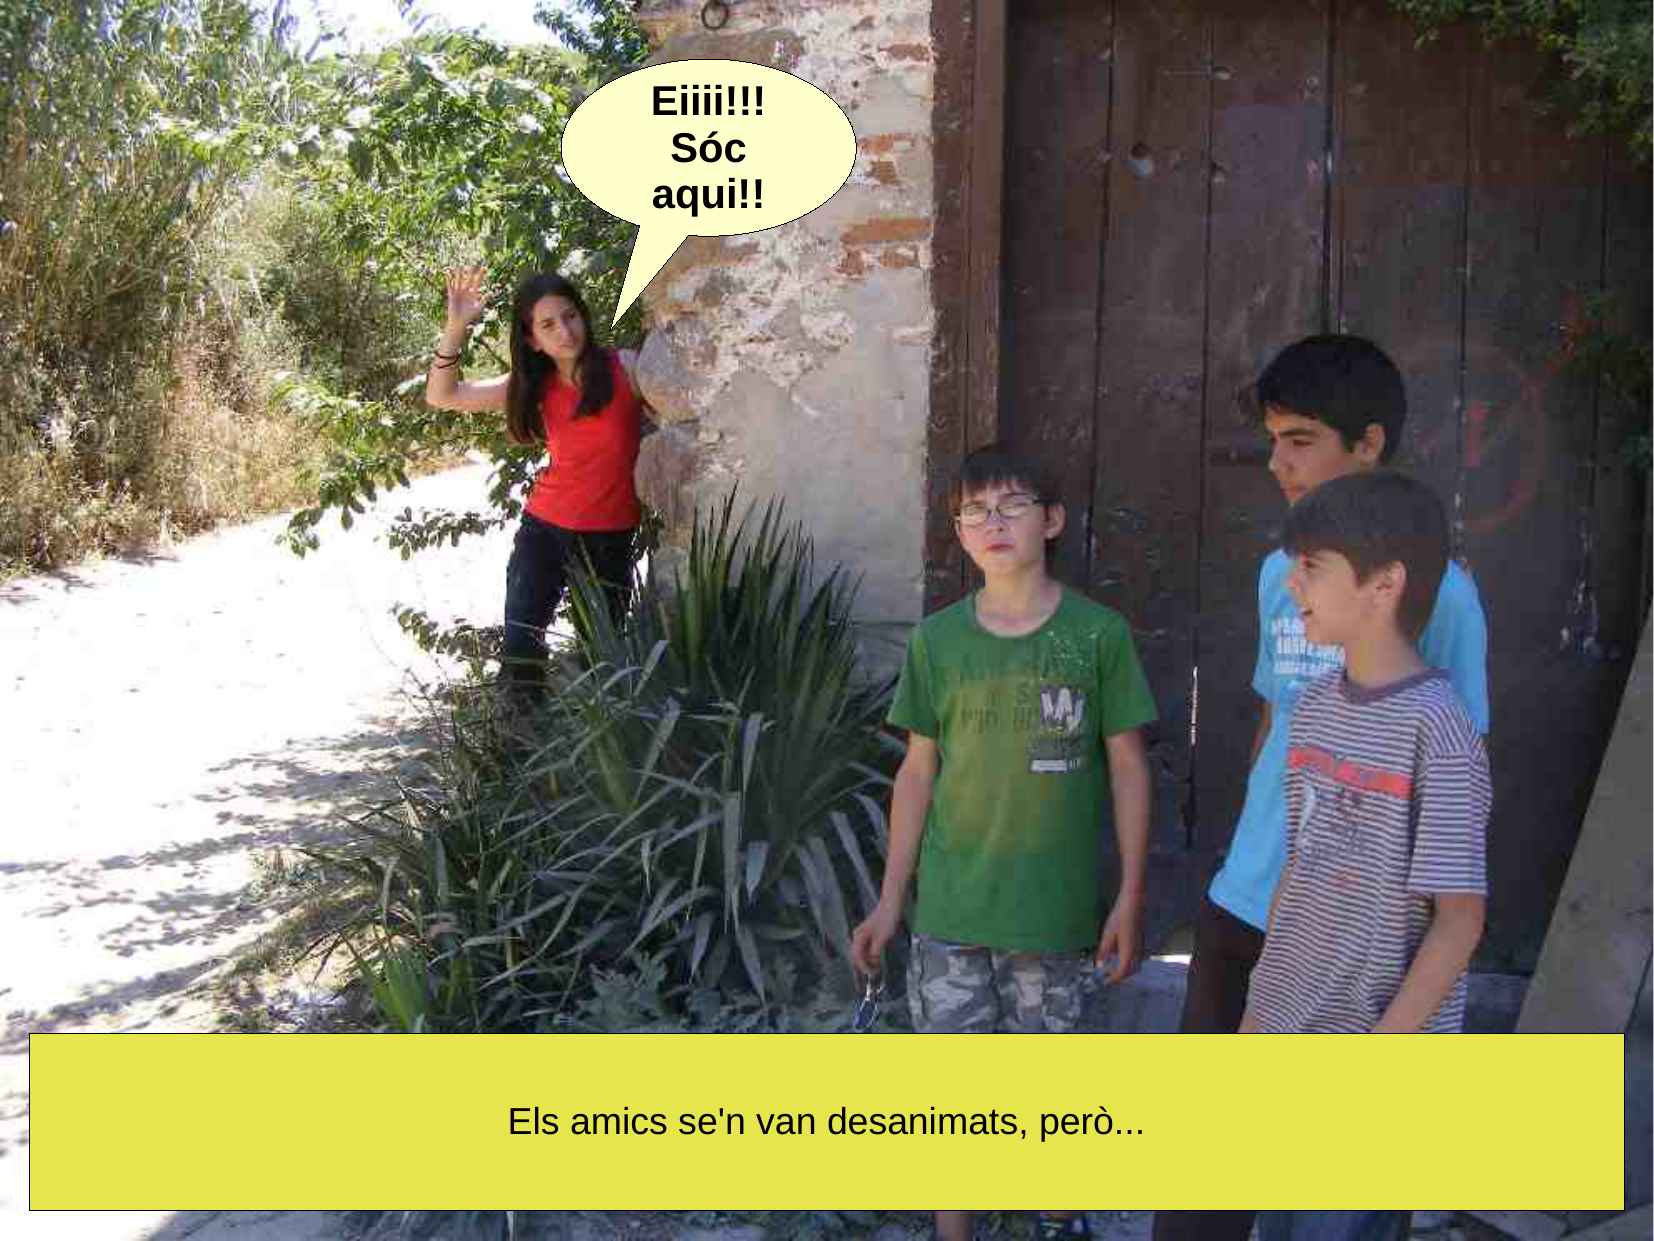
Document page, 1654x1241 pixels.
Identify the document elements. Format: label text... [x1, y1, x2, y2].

text_box Eiiii!!! Sóc aqui!! [561, 59, 857, 331]
text_box Els amics se'n van desanimats, però... [29, 1033, 1625, 1211]
picture [0, 0, 1654, 1241]
